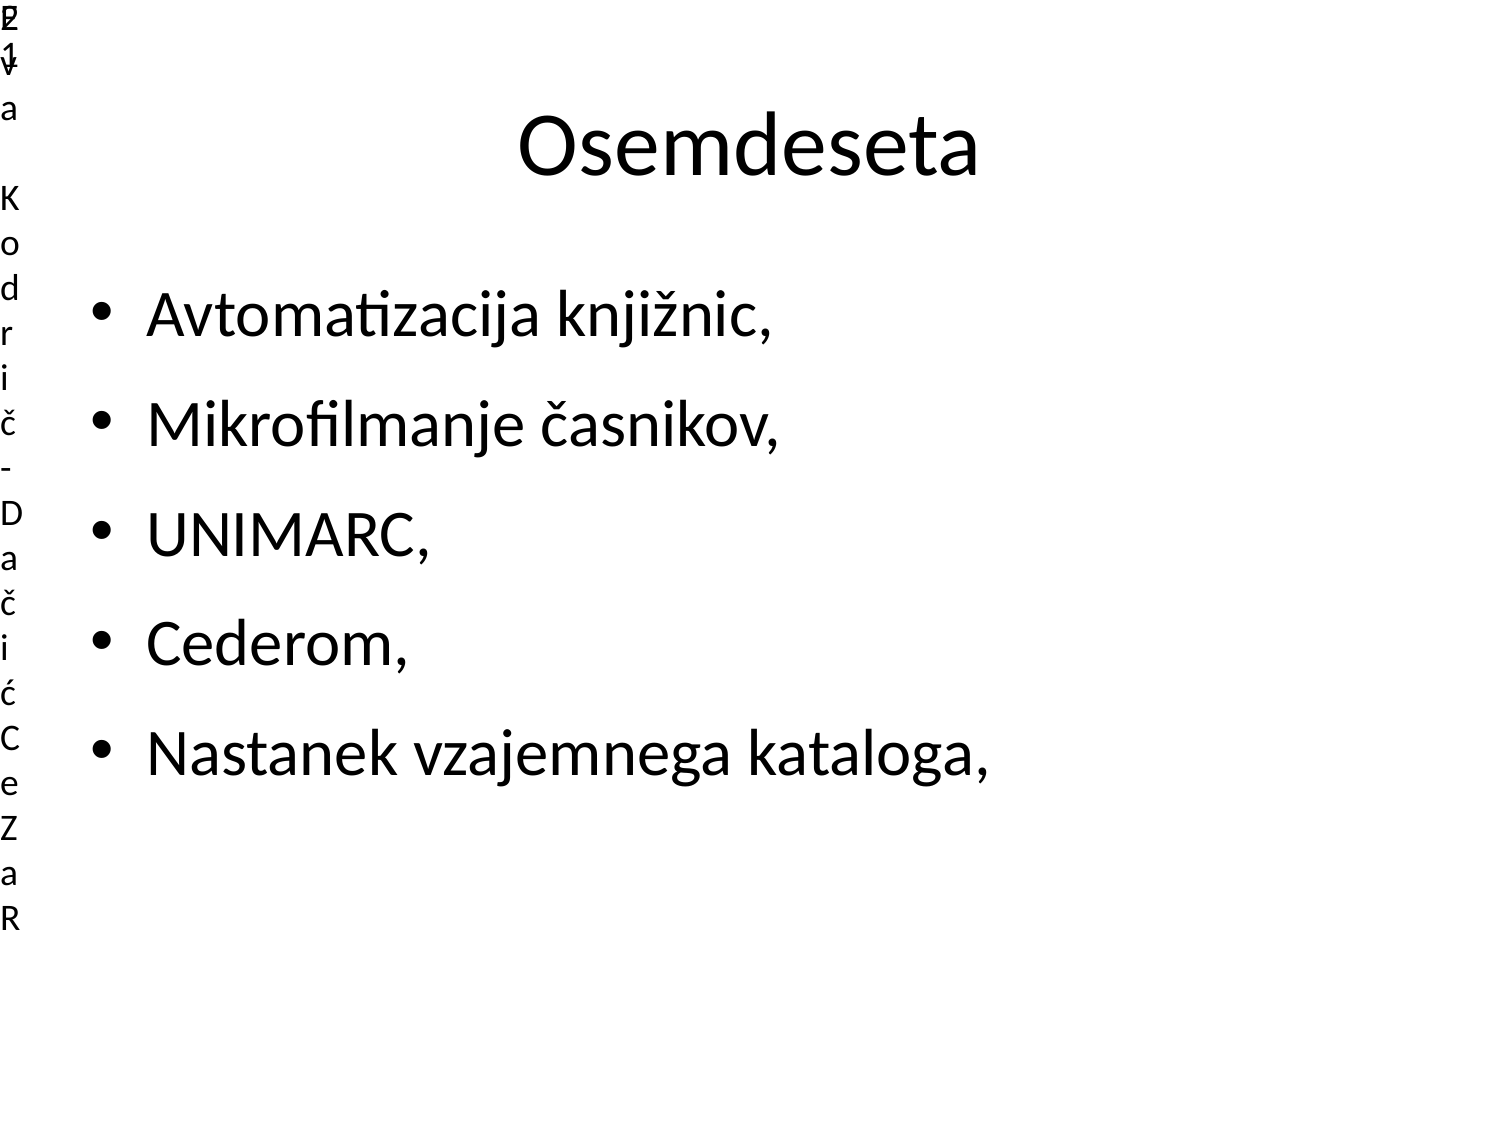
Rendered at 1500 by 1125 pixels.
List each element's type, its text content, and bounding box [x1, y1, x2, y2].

title Osemdeseta [75, 45, 1425, 233]
list Avtomatizacija knjižnic, Mikrofilmanje časnikov, UNIMARC, Cederom, Nastanek vzajemnega kataloga, [75, 262, 1425, 1005]
